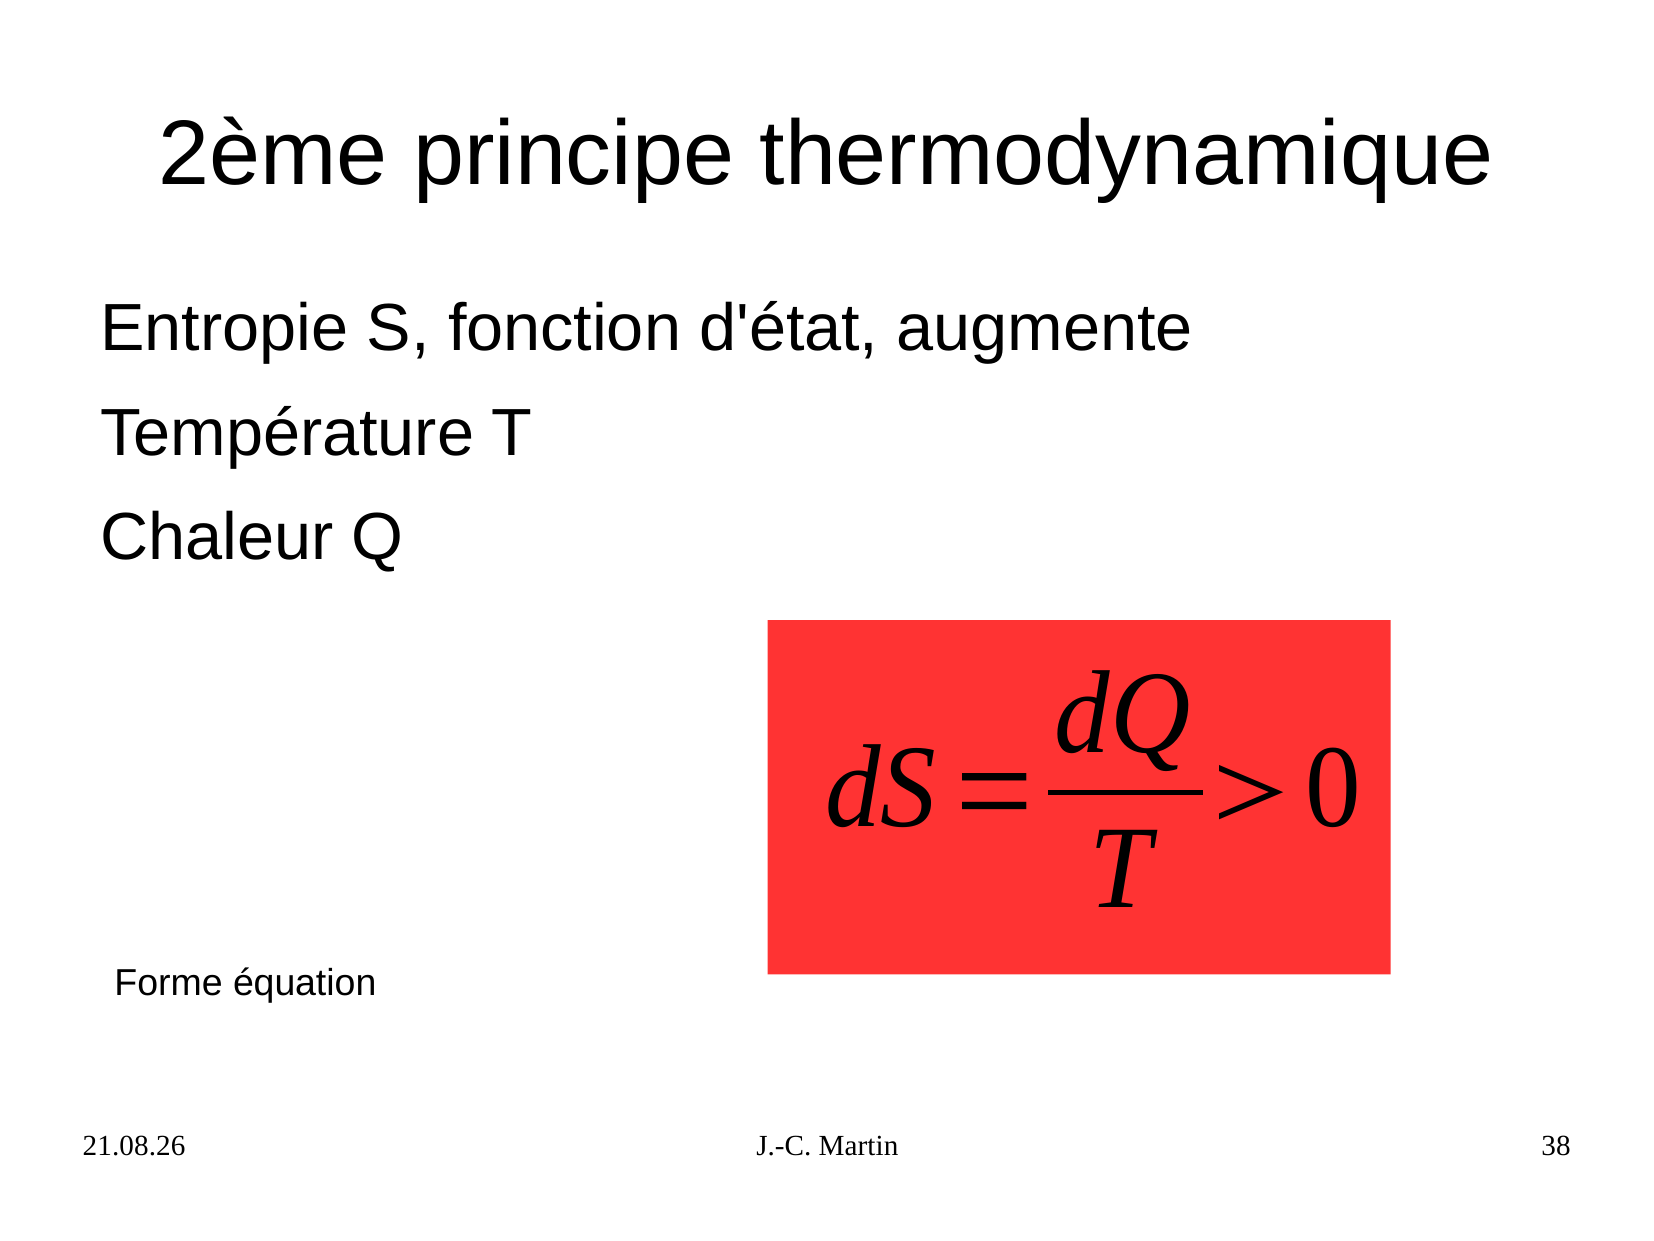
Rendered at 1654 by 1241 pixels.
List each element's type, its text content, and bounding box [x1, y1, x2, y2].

chart [797, 649, 1384, 937]
title 2ème principe thermodynamique [82, 49, 1571, 257]
list Entropie S, fonction d'état, augmente Température T Chaleur Q [82, 290, 1571, 1109]
text_box Forme équation [99, 953, 392, 1016]
